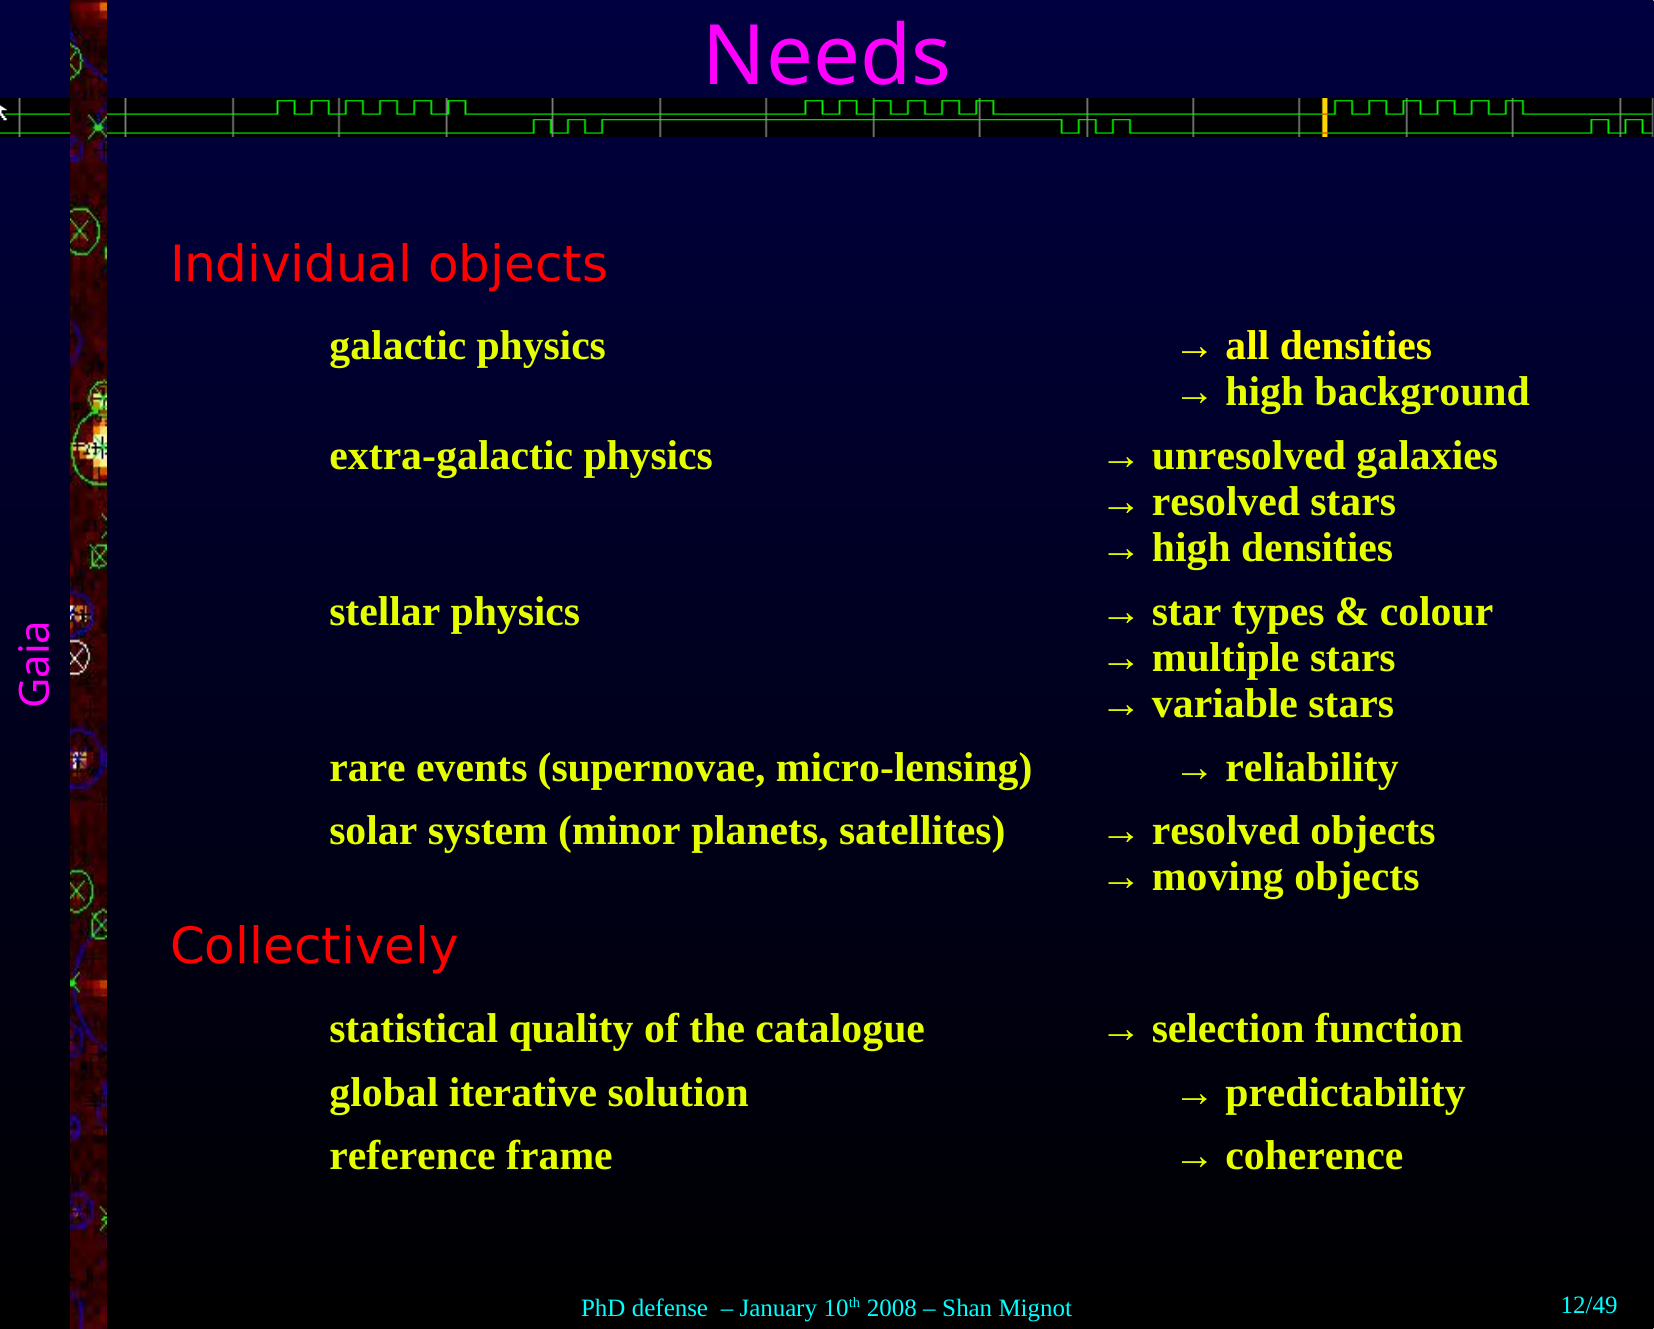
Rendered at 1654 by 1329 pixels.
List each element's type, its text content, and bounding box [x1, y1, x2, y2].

picture [1534, 98, 1654, 137]
text_box PhD defense – January 10th 2008 – Shan Mignot [75, 1251, 1579, 1329]
text_box <number>/49 [1521, 1273, 1654, 1329]
title Gaia [0, 0, 131, 1329]
title Needs [131, 0, 1534, 163]
list Individual objects galactic physics → all densities → high background extra-galactic physics → unresolved galaxies → resolved stars → high densities stellar physics → star types & colour → multiple stars → variable stars rare events (supernovae, micro-lensing) → reliability solar system (minor planets, satellites) → resolved objects → moving objects Collectively statistical quality of the catalogue → selection function global iterative solution → predictability reference frame → coherence [152, 234, 1609, 1273]
